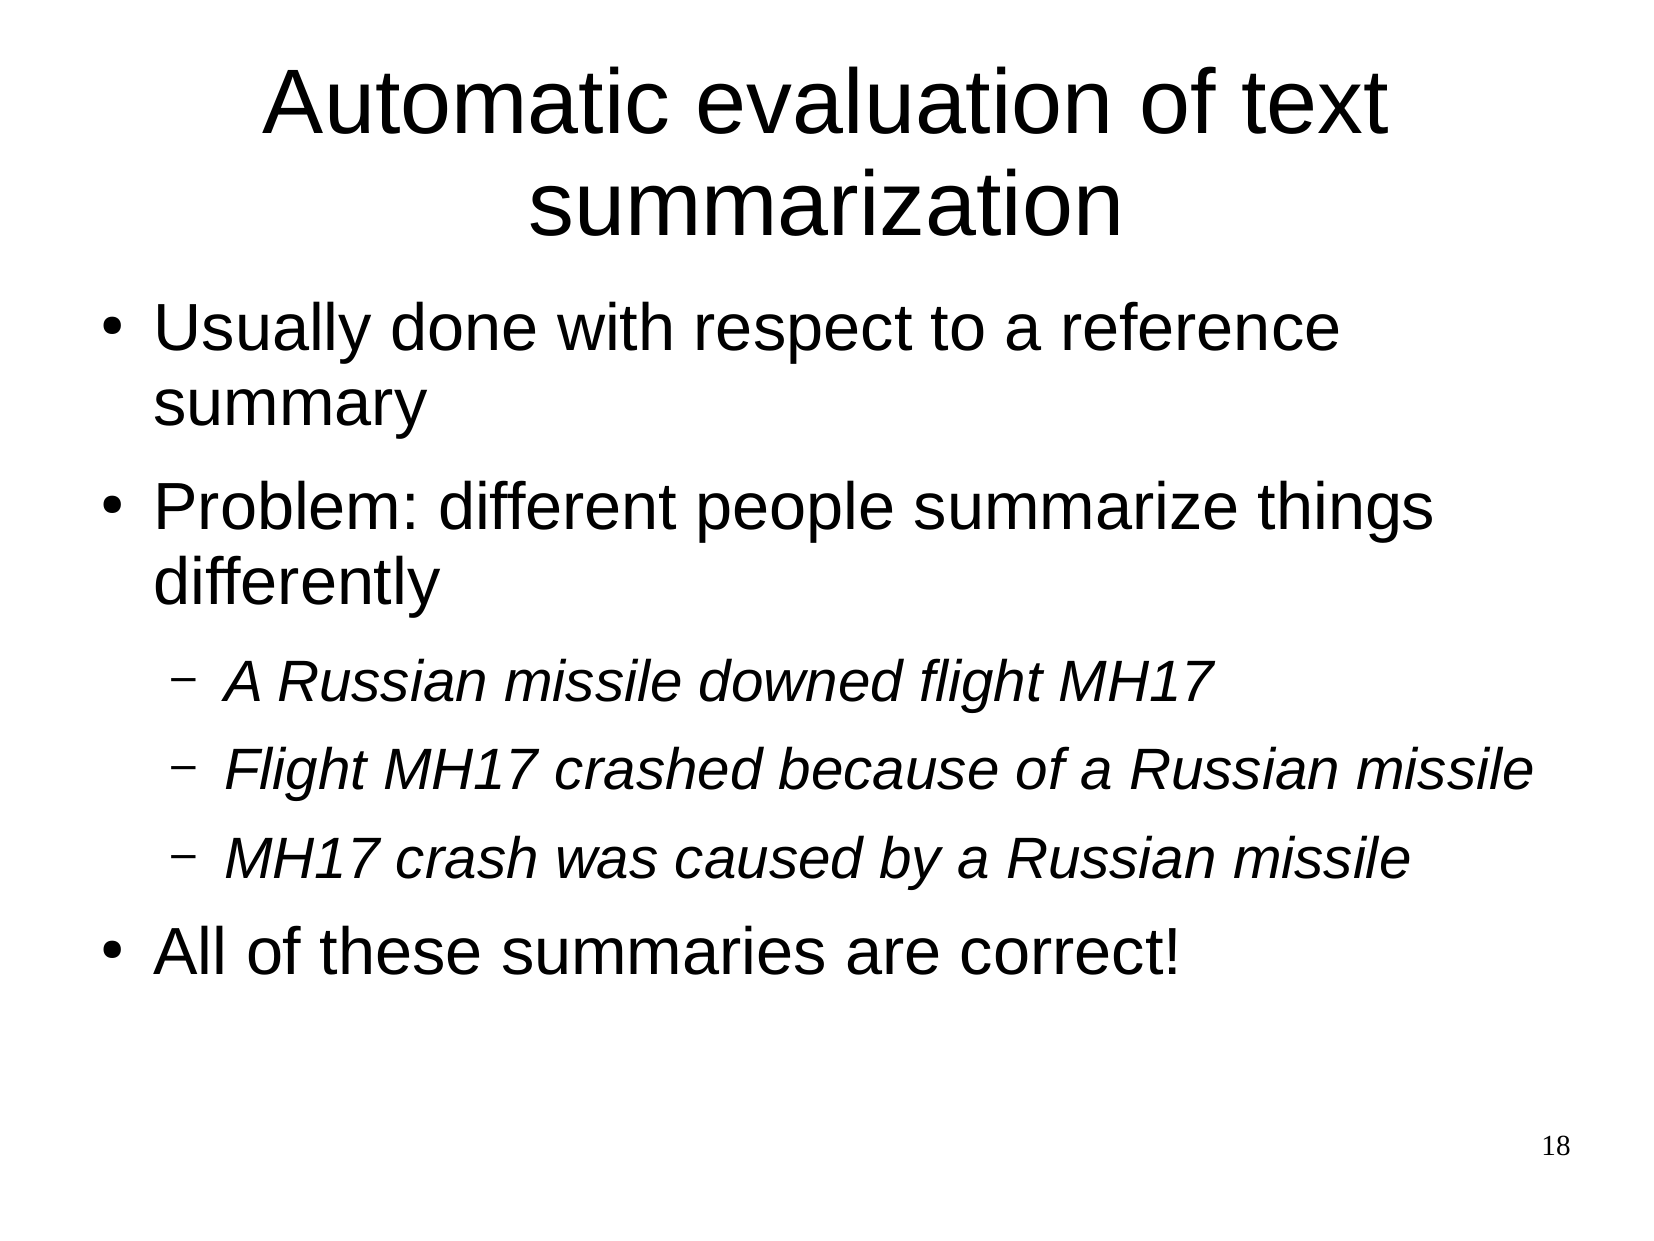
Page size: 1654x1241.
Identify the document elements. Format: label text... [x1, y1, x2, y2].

title Automatic evaluation of text summarization [82, 49, 1571, 257]
list Usually done with respect to a reference summary Problem: different people summarize things differently A Russian missile downed flight MH17 Flight MH17 crashed because of a Russian missile MH17 crash was caused by a Russian missile All of these summaries are correct! [82, 290, 1571, 1010]
